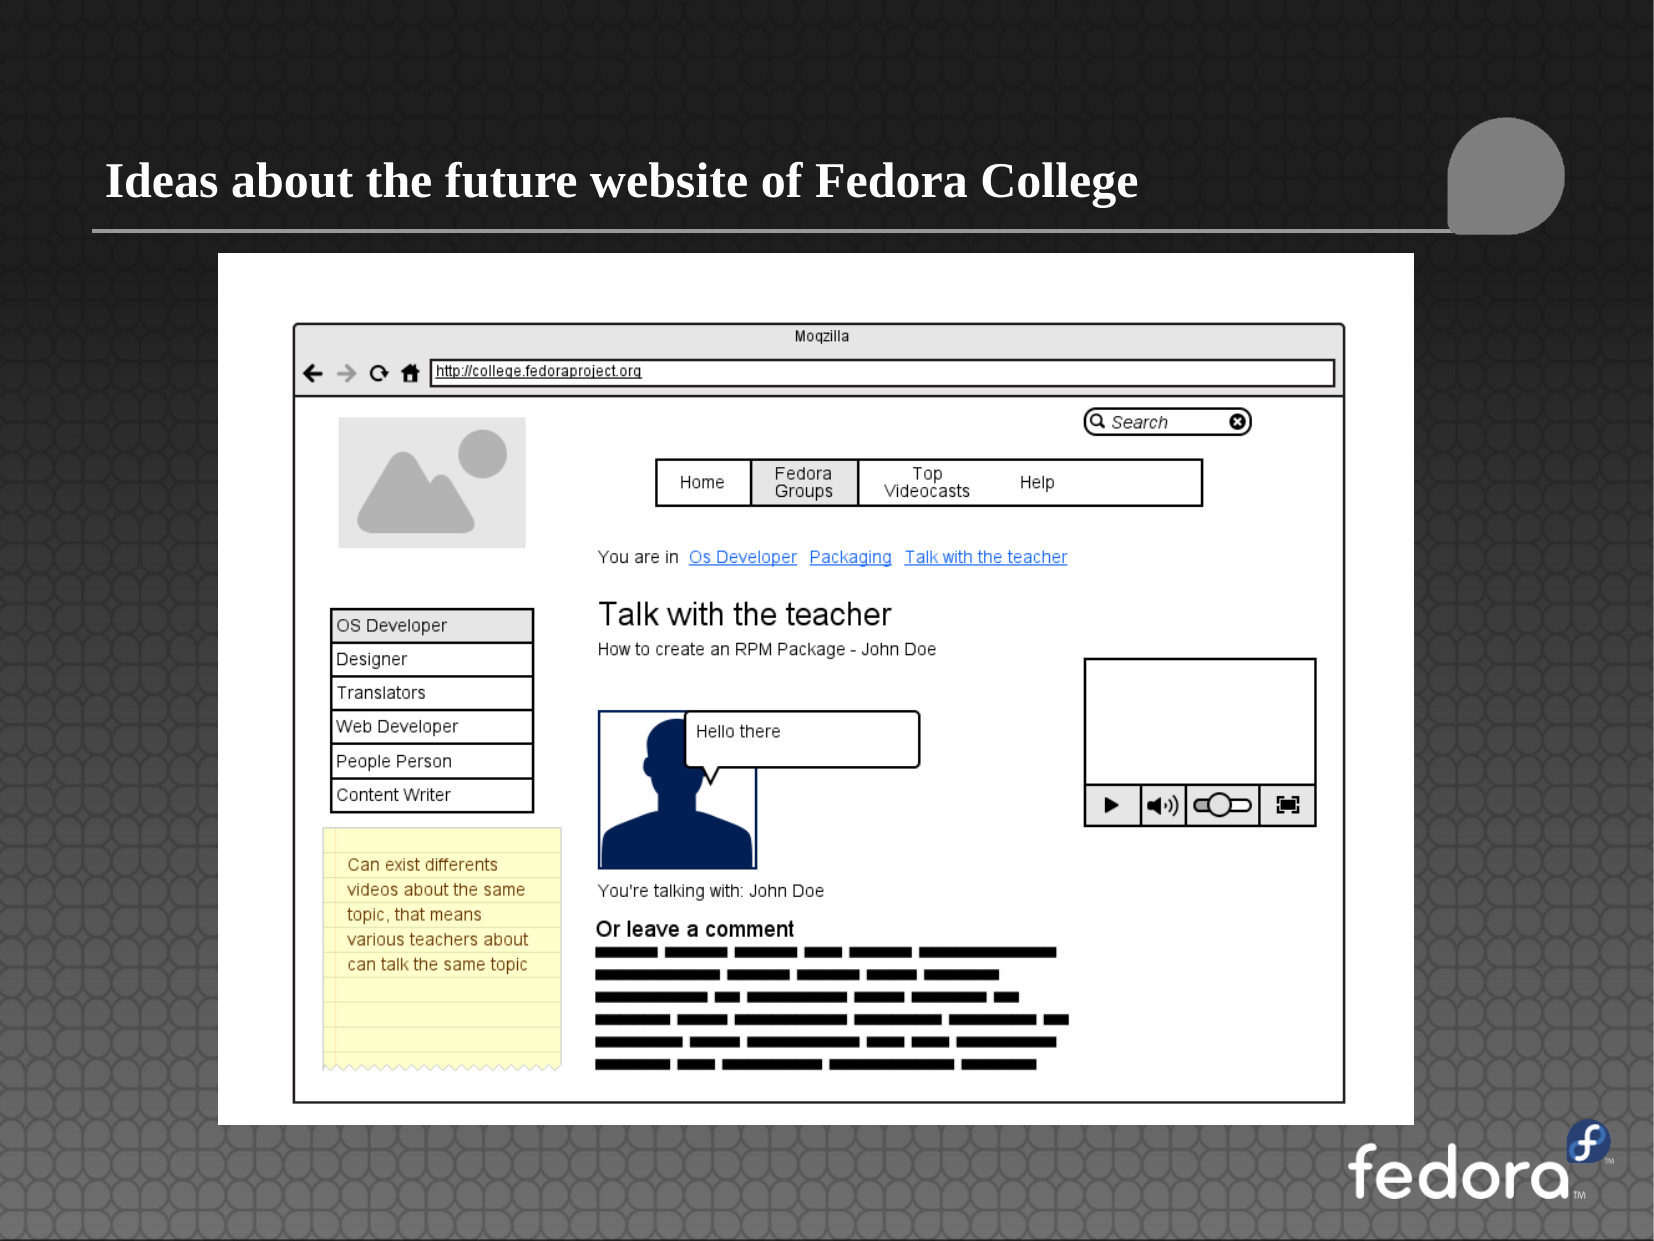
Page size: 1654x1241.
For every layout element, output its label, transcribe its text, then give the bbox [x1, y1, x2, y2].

title Ideas about the future website of Fedora College [86, 112, 1576, 249]
picture [0, 0, 1654, 1241]
